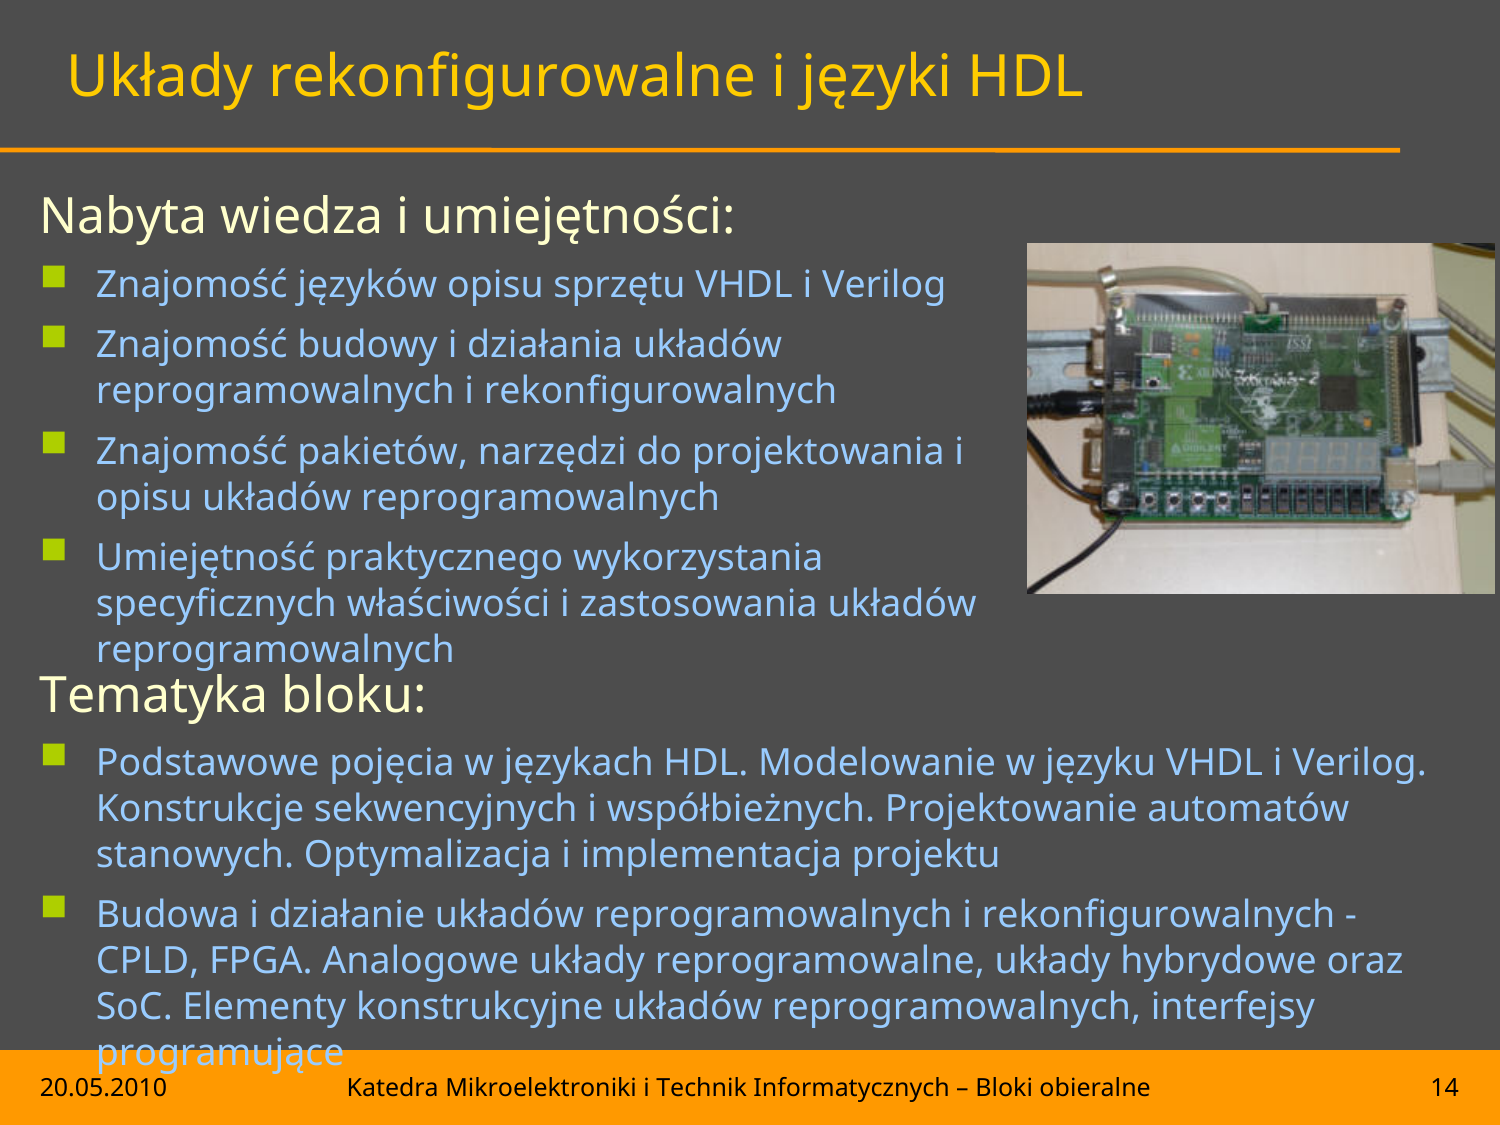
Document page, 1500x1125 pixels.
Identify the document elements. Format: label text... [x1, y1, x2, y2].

title Układy rekonfigurowalne i języki HDL [52, 16, 1469, 132]
list Nabyta wiedza i umiejętności: Znajomość języków opisu sprzętu VHDL i Verilog Znajomość budowy i działania układów reprogramowalnych i rekonfigurowalnych Znajomość pakietów, narzędzi do projektowania i opisu układów reprogramowalnych Umiejętność praktycznego wykorzystania specyficznych właściwości i zastosowania układów reprogramowalnych [24, 177, 1034, 637]
picture [1034, 243, 1495, 594]
list Tematyka bloku: Podstawowe pojęcia w językach HDL. Modelowanie w języku VHDL i Verilog. Konstrukcje sekwencyjnych i współbieżnych. Projektowanie automatów stanowych. Optymalizacja i implementacja projektu Budowa i działanie układów reprogramowalnych i rekonfigurowalnych - CPLD, FPGA. Analogowe układy reprogramowalne, układy hybrydowe oraz SoC. Elementy konstrukcyjne układów reprogramowalnych, interfejsy programujące [24, 655, 1463, 1046]
